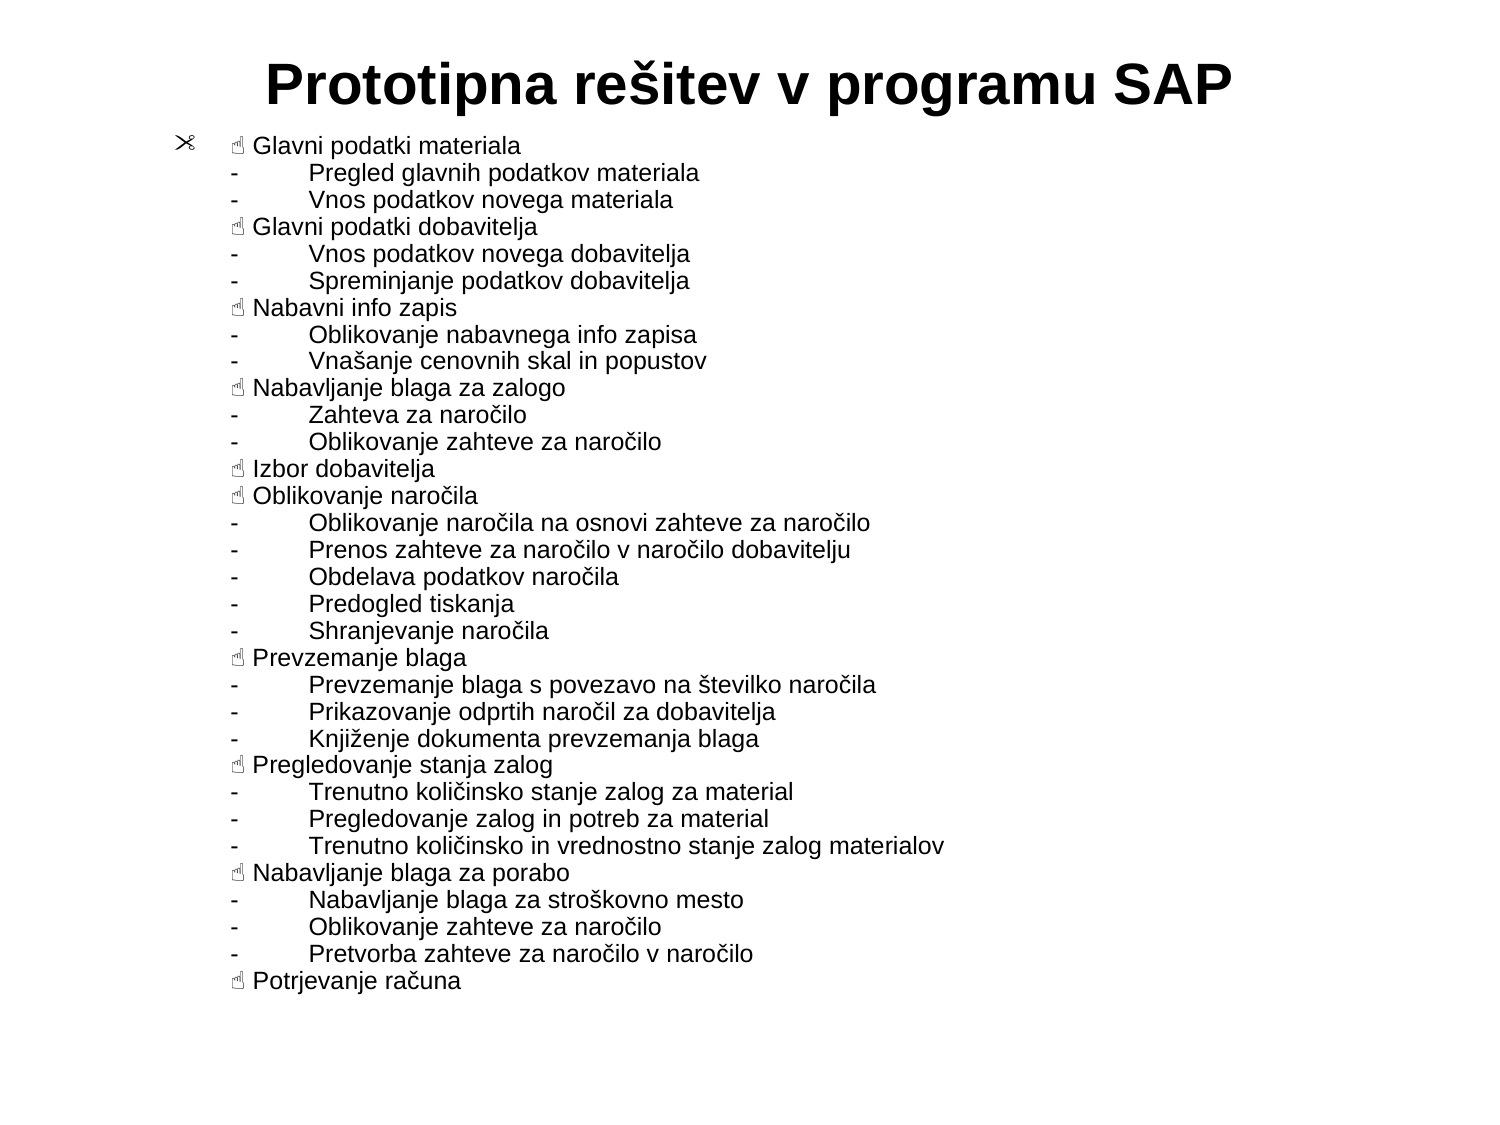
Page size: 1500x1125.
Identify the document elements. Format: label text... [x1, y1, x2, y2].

title Prototipna rešitev v programu SAP [112, 0, 1388, 175]
list  Glavni podatki materiala - Pregled glavnih podatkov materiala - Vnos podatkov novega materiala  Glavni podatki dobavitelja - Vnos podatkov novega dobavitelja - Spreminjanje podatkov dobavitelja  Nabavni info zapis - Oblikovanje nabavnega info zapisa - Vnašanje cenovnih skal in popustov  Nabavljanje blaga za zalogo - Zahteva za naročilo - Oblikovanje zahteve za naročilo  Izbor dobavitelja  Oblikovanje naročila - Oblikovanje naročila na osnovi zahteve za naročilo - Prenos zahteve za naročilo v naročilo dobavitelju - Obdelava podatkov naročila - Predogled tiskanja - Shranjevanje naročila  Prevzemanje blaga - Prevzemanje blaga s povezavo na številko naročila - Prikazovanje odprtih naročil za dobavitelja - Knjiženje dokumenta prevzemanja blaga  Pregledovanje stanja zalog - Trenutno količinsko stanje zalog za material - Pregledovanje zalog in potreb za material - Trenutno količinsko in vrednostno stanje zalog materialov  Nabavljanje blaga za porabo - Nabavljanje blaga za stroškovno mesto - Oblikovanje zahteve za naročilo - Pretvorba zahteve za naročilo v naročilo  Potrjevanje računa [159, 175, 1388, 1063]
